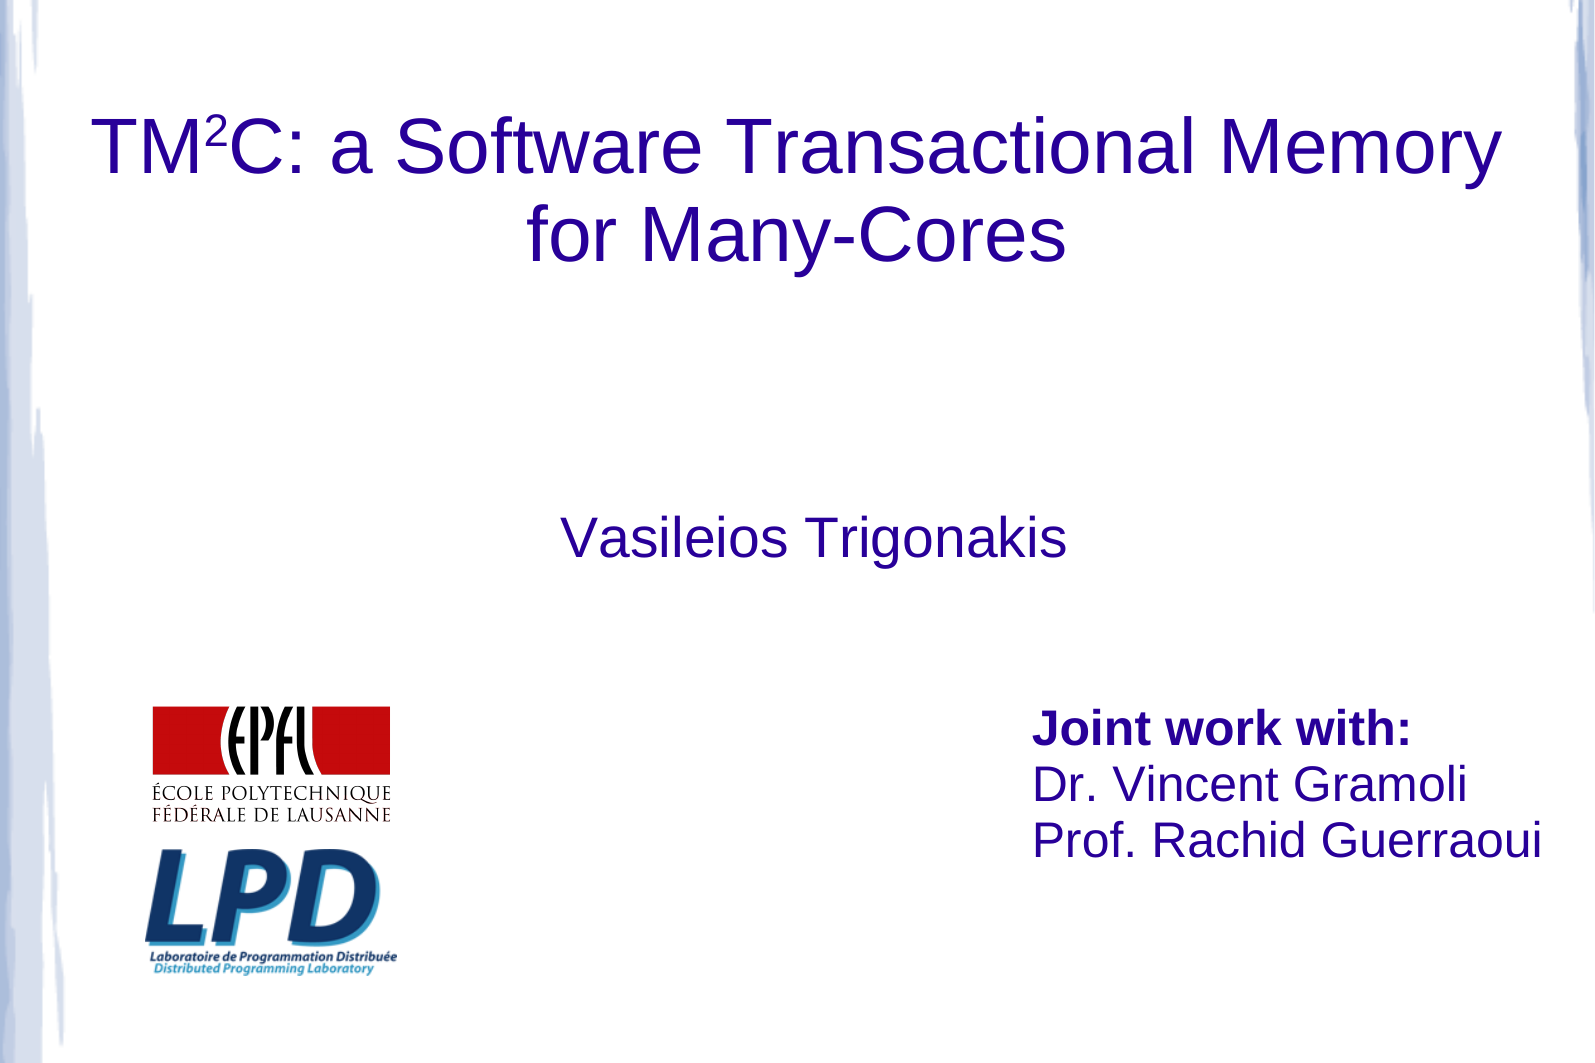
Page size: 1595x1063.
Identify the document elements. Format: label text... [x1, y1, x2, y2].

text_box Joint work with: Dr. Vincent Gramoli Prof. Rachid Guerraoui [1017, 693, 1595, 876]
picture [152, 705, 391, 822]
picture [0, 0, 1595, 1063]
subtitle Vasileios Trigonakis [113, 278, 1515, 861]
title TM2C: a Software Transactional Memory for Many-Cores [79, 100, 1515, 280]
